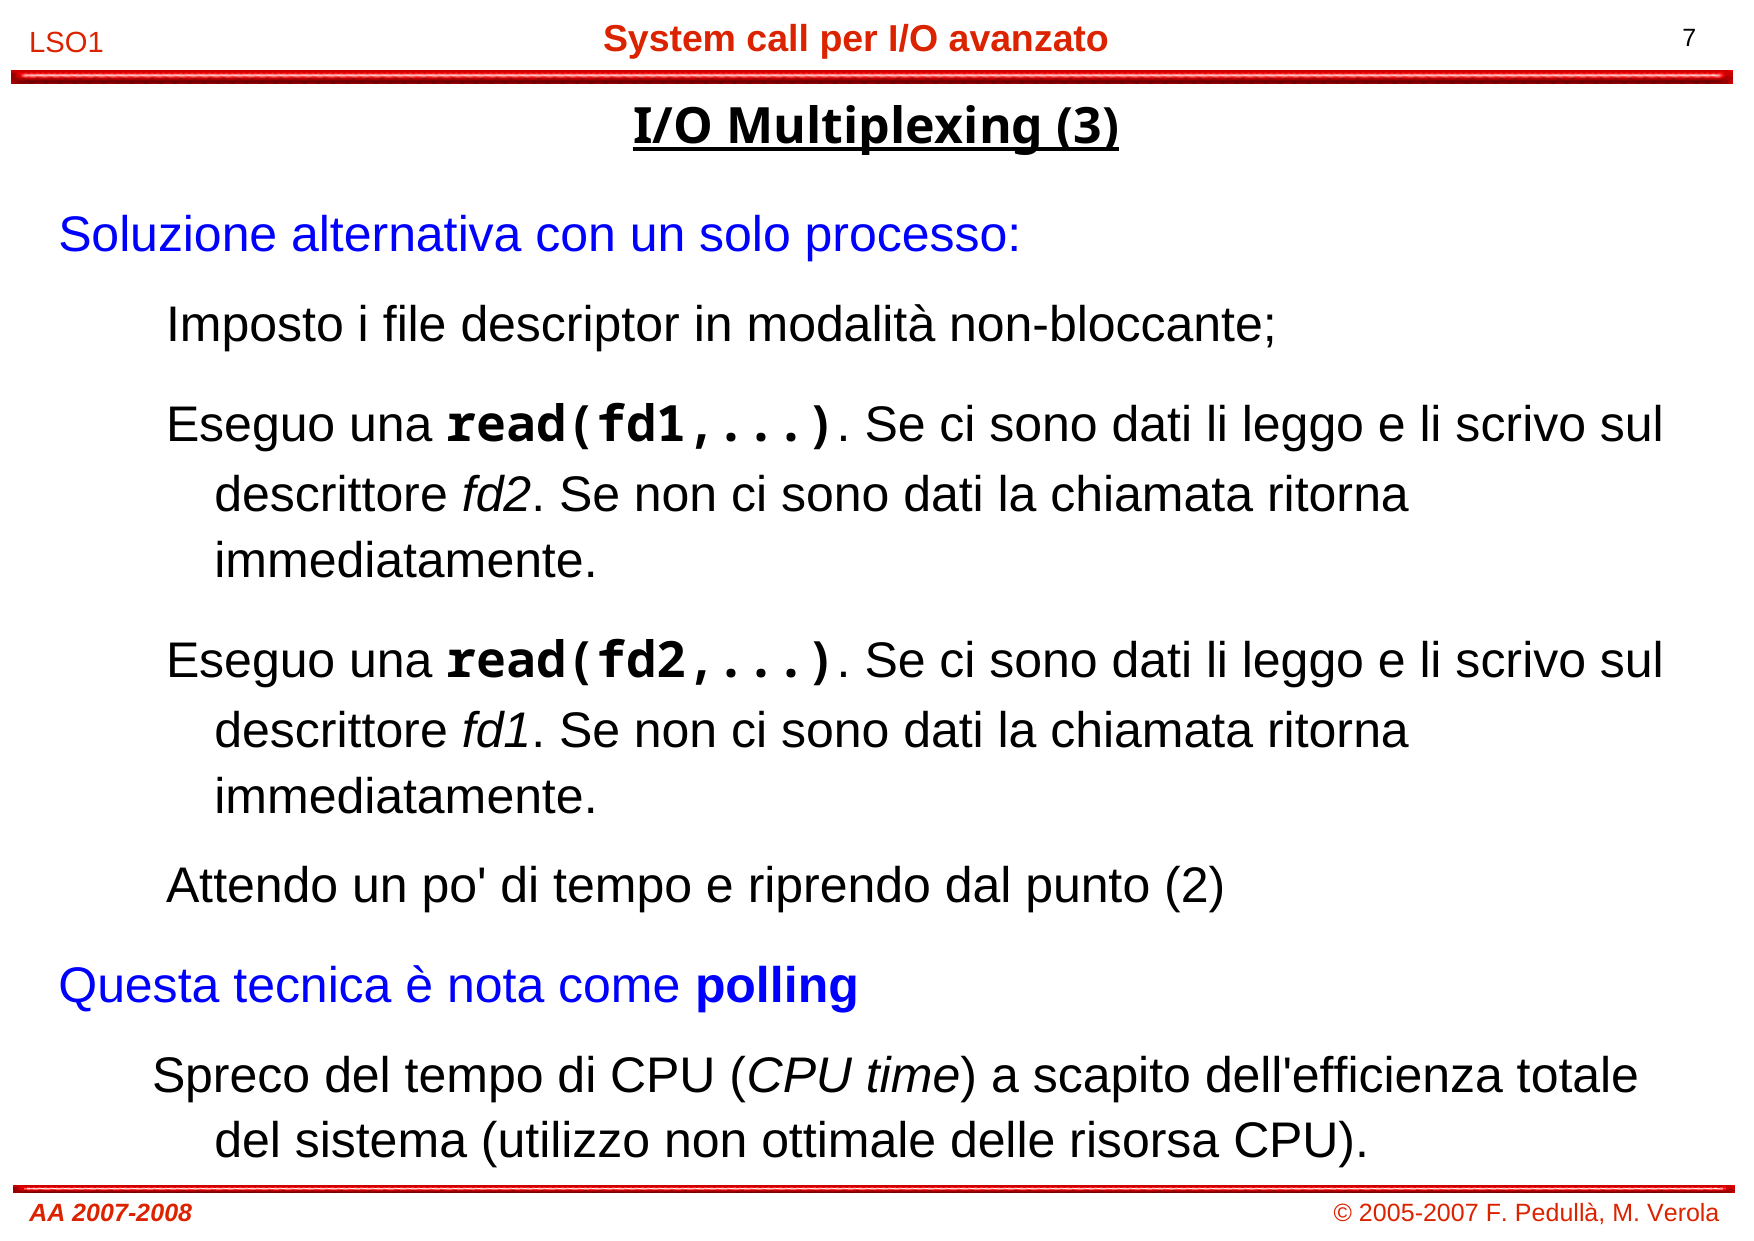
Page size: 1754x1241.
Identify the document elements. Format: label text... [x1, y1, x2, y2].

list Soluzione alternativa con un solo processo: Imposto i file descriptor in modalità non-bloccante; Eseguo una read(fd1,...). Se ci sono dati li leggo e li scrivo sul descrittore fd2. Se non ci sono dati la chiamata ritorna immediatamente. Eseguo una read(fd2,...). Se ci sono dati li leggo e li scrivo sul descrittore fd1. Se non ci sono dati la chiamata ritorna immediatamente. Attendo un po' di tempo e riprendo dal punto (2) Questa tecnica è nota come polling Spreco del tempo di CPU (CPU time) a scapito dell'efficienza totale del sistema (utilizzo non ottimale delle risorsa CPU). [58, 206, 1696, 1182]
title I/O Multiplexing (3) [40, 78, 1713, 174]
picture [13, 1185, 1735, 1193]
picture [11, 70, 1733, 84]
